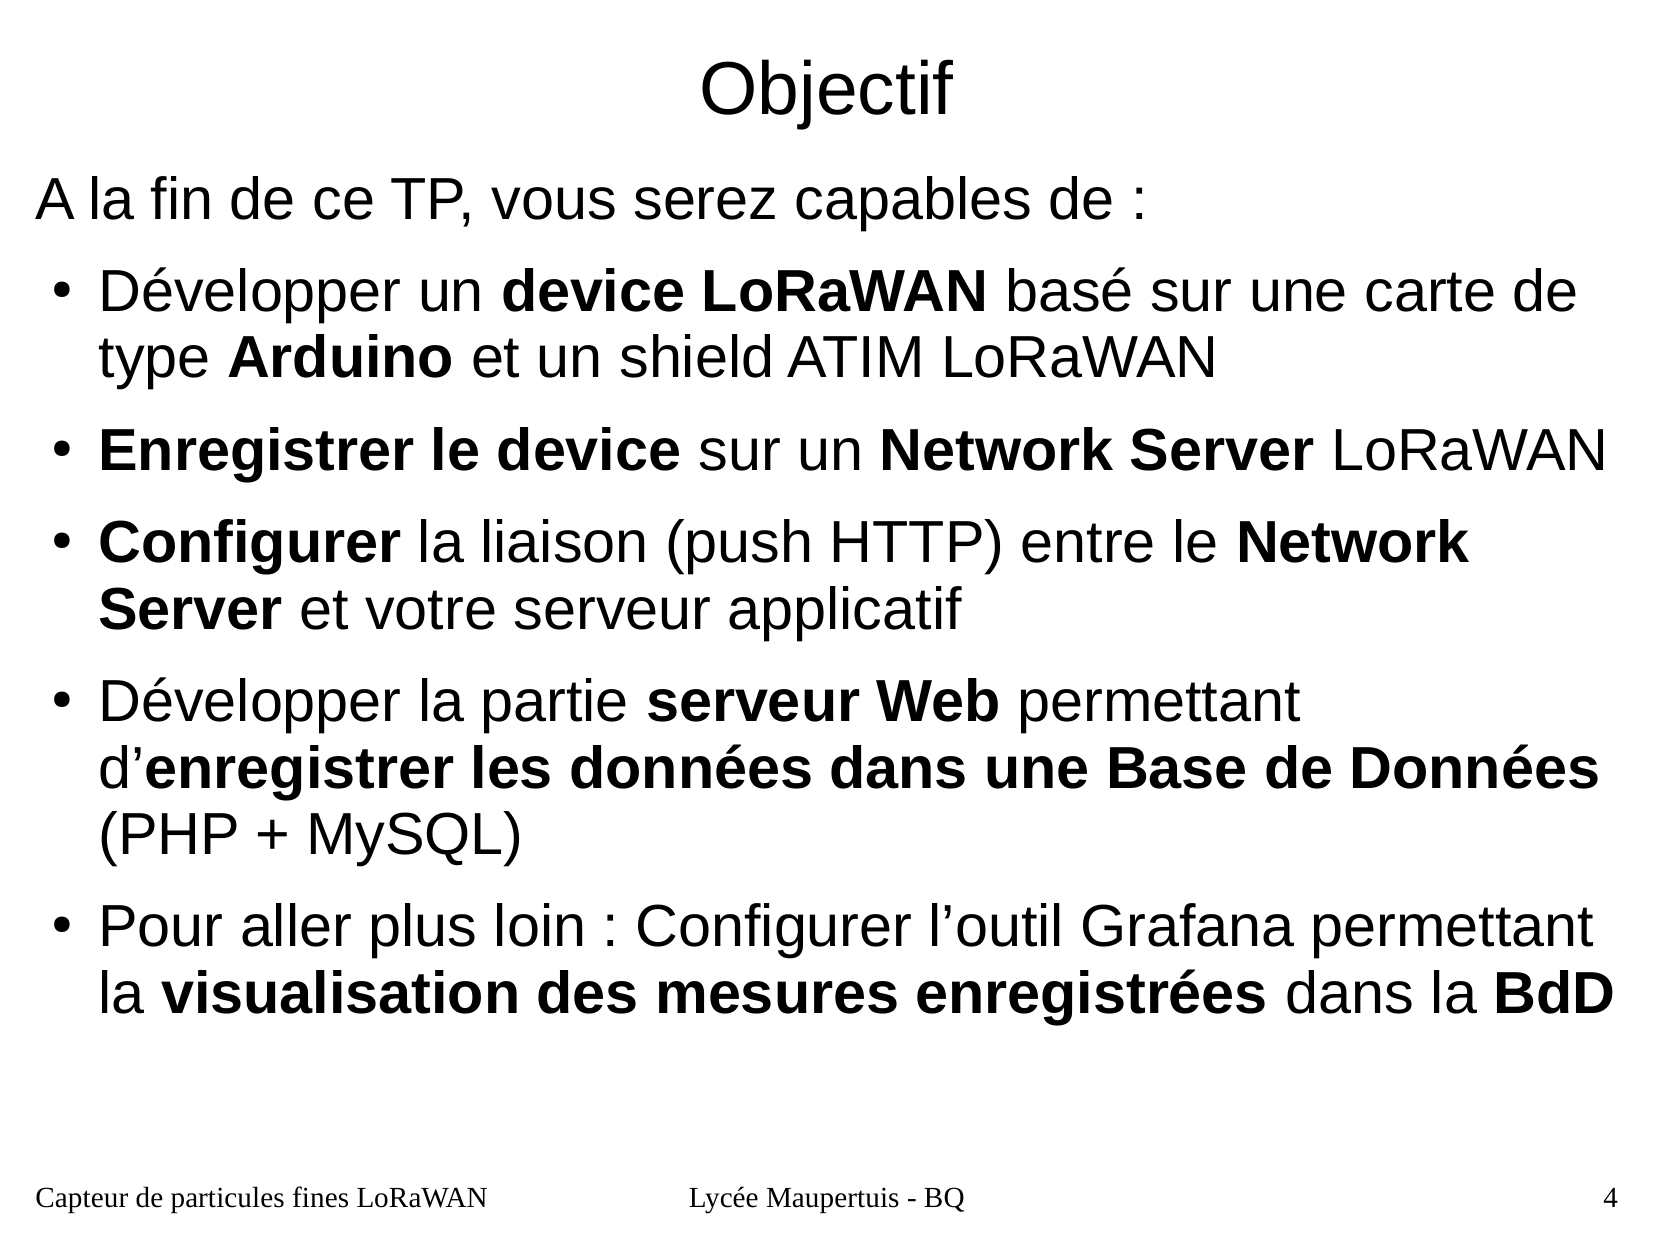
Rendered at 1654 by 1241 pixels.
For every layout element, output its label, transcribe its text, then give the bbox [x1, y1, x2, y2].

title Objectif [35, 35, 1619, 142]
list A la fin de ce TP, vous serez capables de : Développer un device LoRaWAN basé sur une carte de type Arduino et un shield ATIM LoRaWAN Enregistrer le device sur un Network Server LoRaWAN Configurer la liaison (push HTTP) entre le Network Server et votre serveur applicatif Développer la partie serveur Web permettant d’enregistrer les données dans une Base de Données (PHP + MySQL) Pour aller plus loin : Configurer l’outil Grafana permettant la visualisation des mesures enregistrées dans la BdD [35, 165, 1619, 1170]
